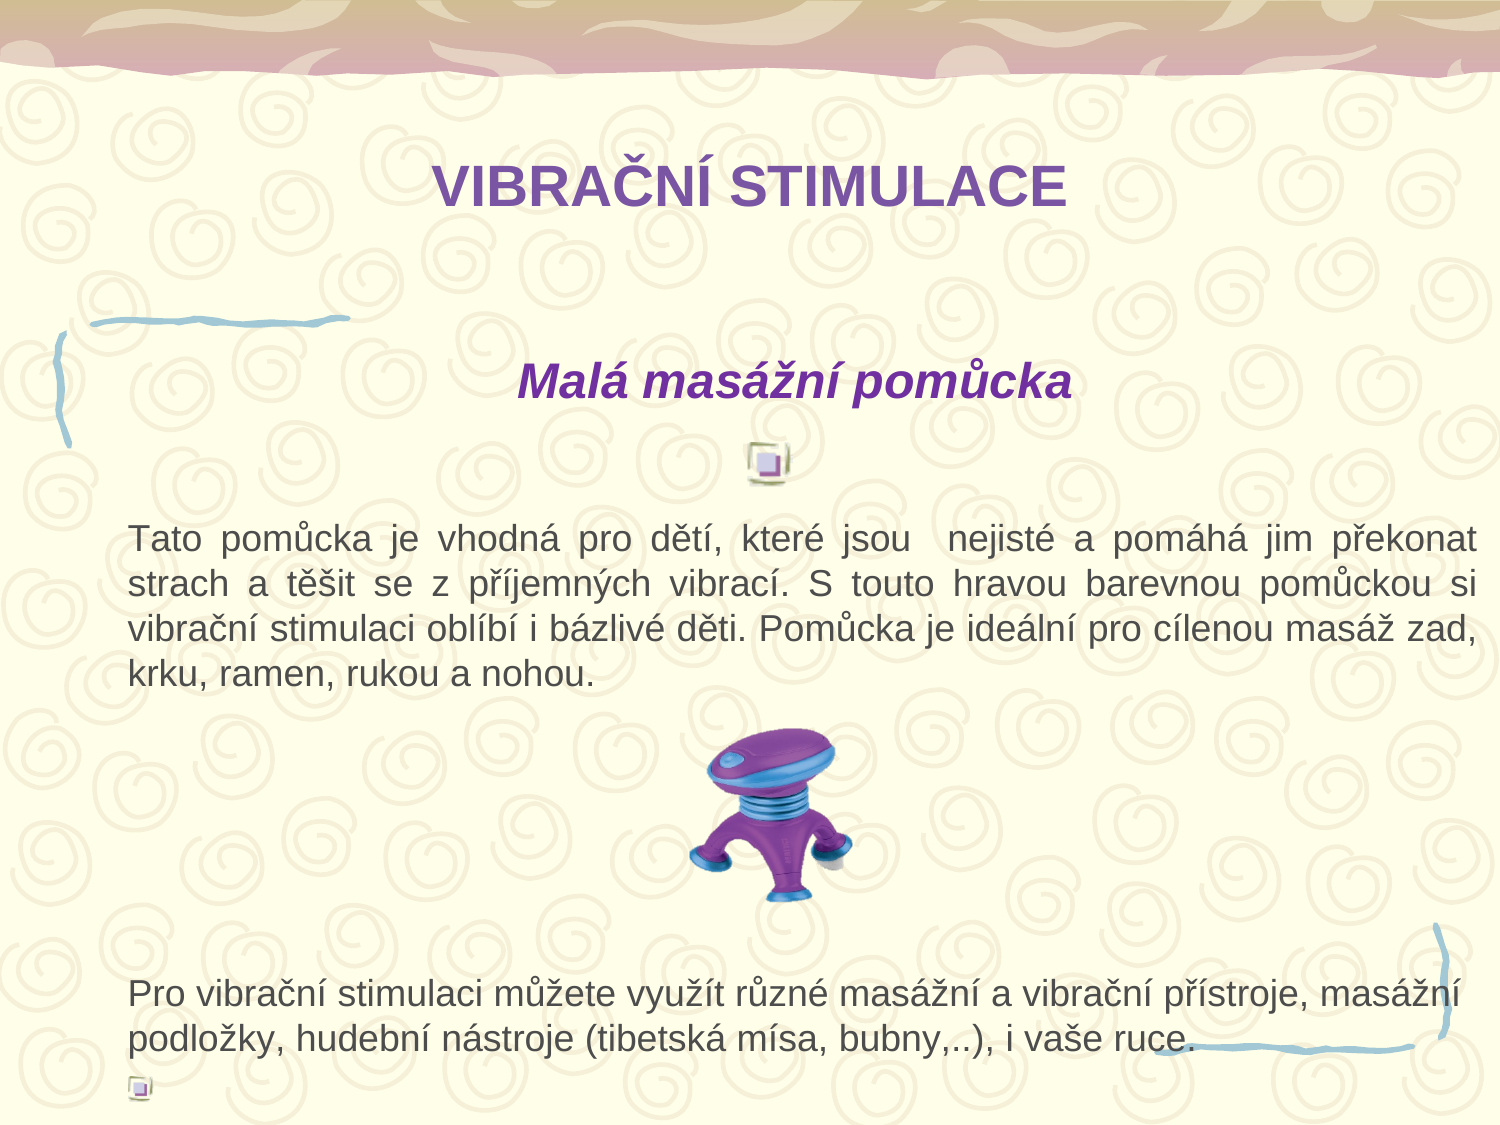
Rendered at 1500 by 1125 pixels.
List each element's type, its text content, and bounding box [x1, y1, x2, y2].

list Malá masážní pomůcka Tato pomůcka je vhodná pro dětí, které jsou nejisté a pomáhá jim překonat strach a těšit se z příjemných vibrací. S touto hravou barevnou pomůckou si vibrační stimulaci oblíbí i bázlivé děti. Pomůcka je ideální pro cílenou masáž zad, krku, ramen, rukou a nohou. Pro vibrační stimulaci můžete využít různé masážní a vibrační přístroje, masážní podložky, hudební nástroje (tibetská mísa, bubny,..), i vaše ruce. [112, 341, 1500, 1125]
title VIBRAČNÍ STIMULACE [112, 89, 1388, 277]
picture [667, 692, 882, 941]
